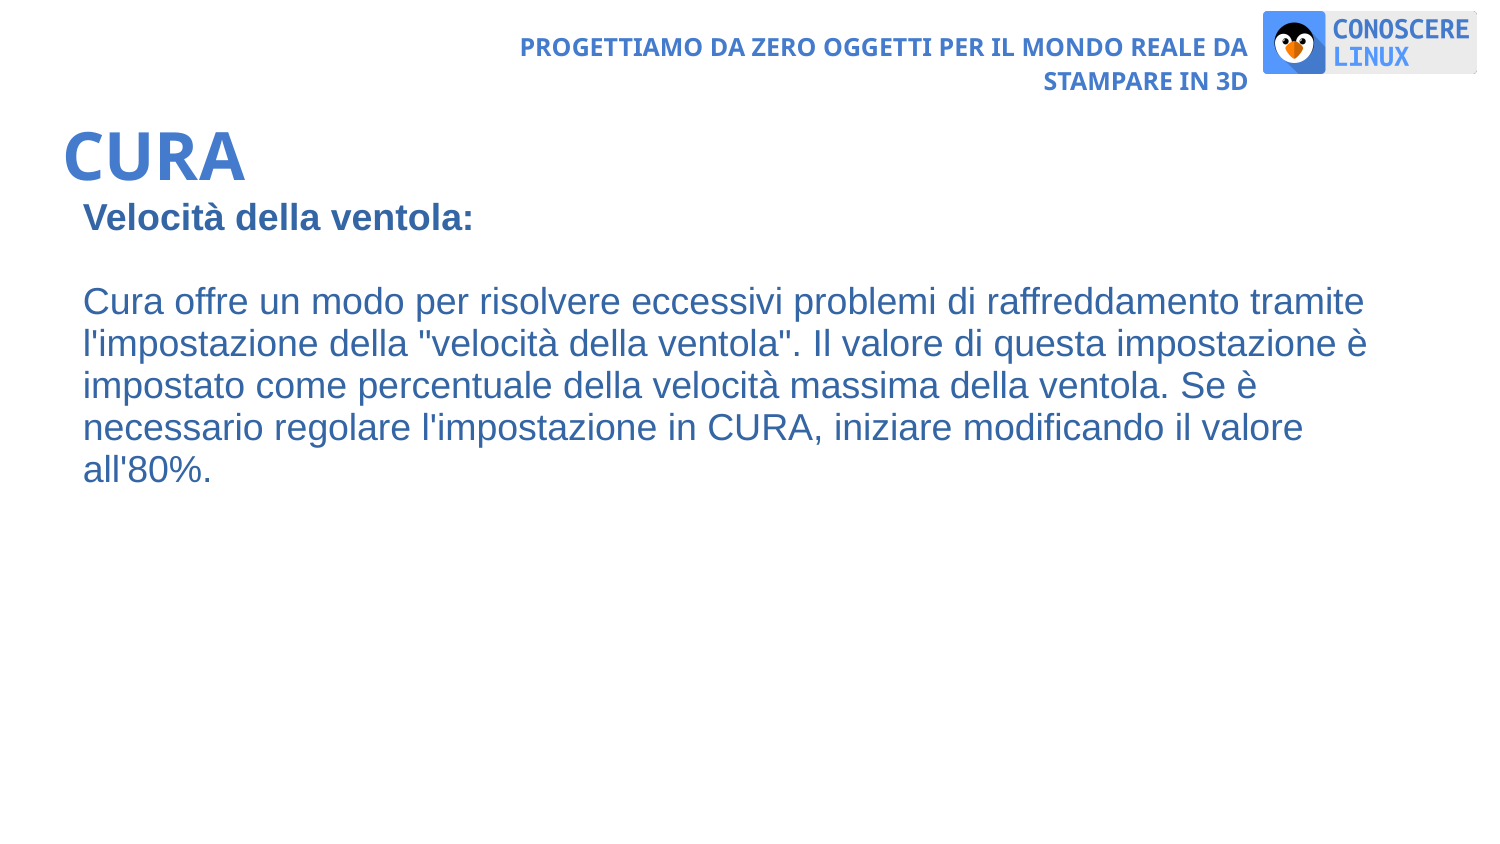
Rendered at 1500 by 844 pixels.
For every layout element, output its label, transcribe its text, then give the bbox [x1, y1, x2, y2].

text_box PROGETTIAMO DA ZERO OGGETTI PER IL MONDO REALE DA STAMPARE IN 3D [437, 21, 1264, 91]
picture [1263, 11, 1477, 74]
text_box Velocità della ventola: Cura offre un modo per risolvere eccessivi problemi di raffreddamento tramite l'impostazione della "velocità della ventola". Il valore di questa impostazione è impostato come percentuale della velocità massima della ventola. Se è necessario regolare l'impostazione in CURA, iniziare modificando il valore all'80%. [68, 188, 1411, 498]
text_box CURA [47, 102, 1276, 189]
